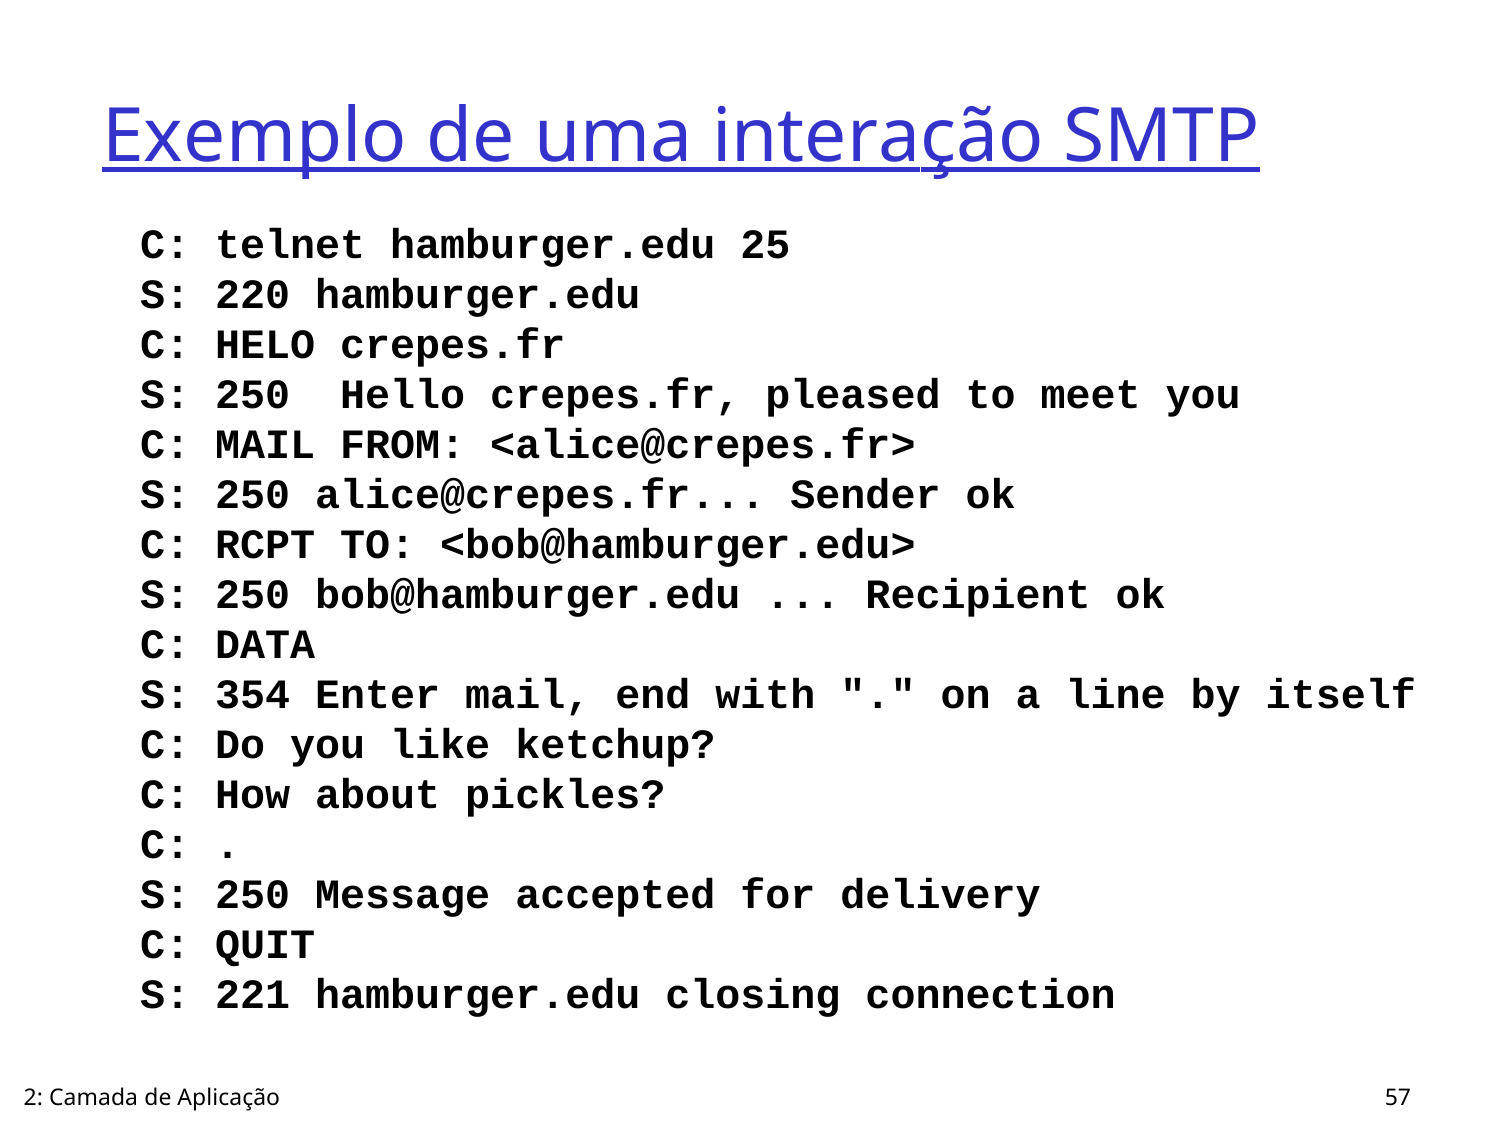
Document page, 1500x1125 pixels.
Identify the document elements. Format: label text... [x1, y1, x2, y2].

text_box C: telnet hamburger.edu 25 S: 220 hamburger.edu C: HELO crepes.fr S: 250 Hello crepes.fr, pleased to meet you C: MAIL FROM: <alice@crepes.fr> S: 250 alice@crepes.fr... Sender ok C: RCPT TO: <bob@hamburger.edu> S: 250 bob@hamburger.edu ... Recipient ok C: DATA S: 354 Enter mail, end with "." on a line by itself C: Do you like ketchup? C: How about pickles? C: . S: 250 Message accepted for delivery C: QUIT S: 221 hamburger.edu closing connection [0, 208, 1455, 1025]
title Exemplo de uma interação SMTP [87, 37, 1363, 208]
